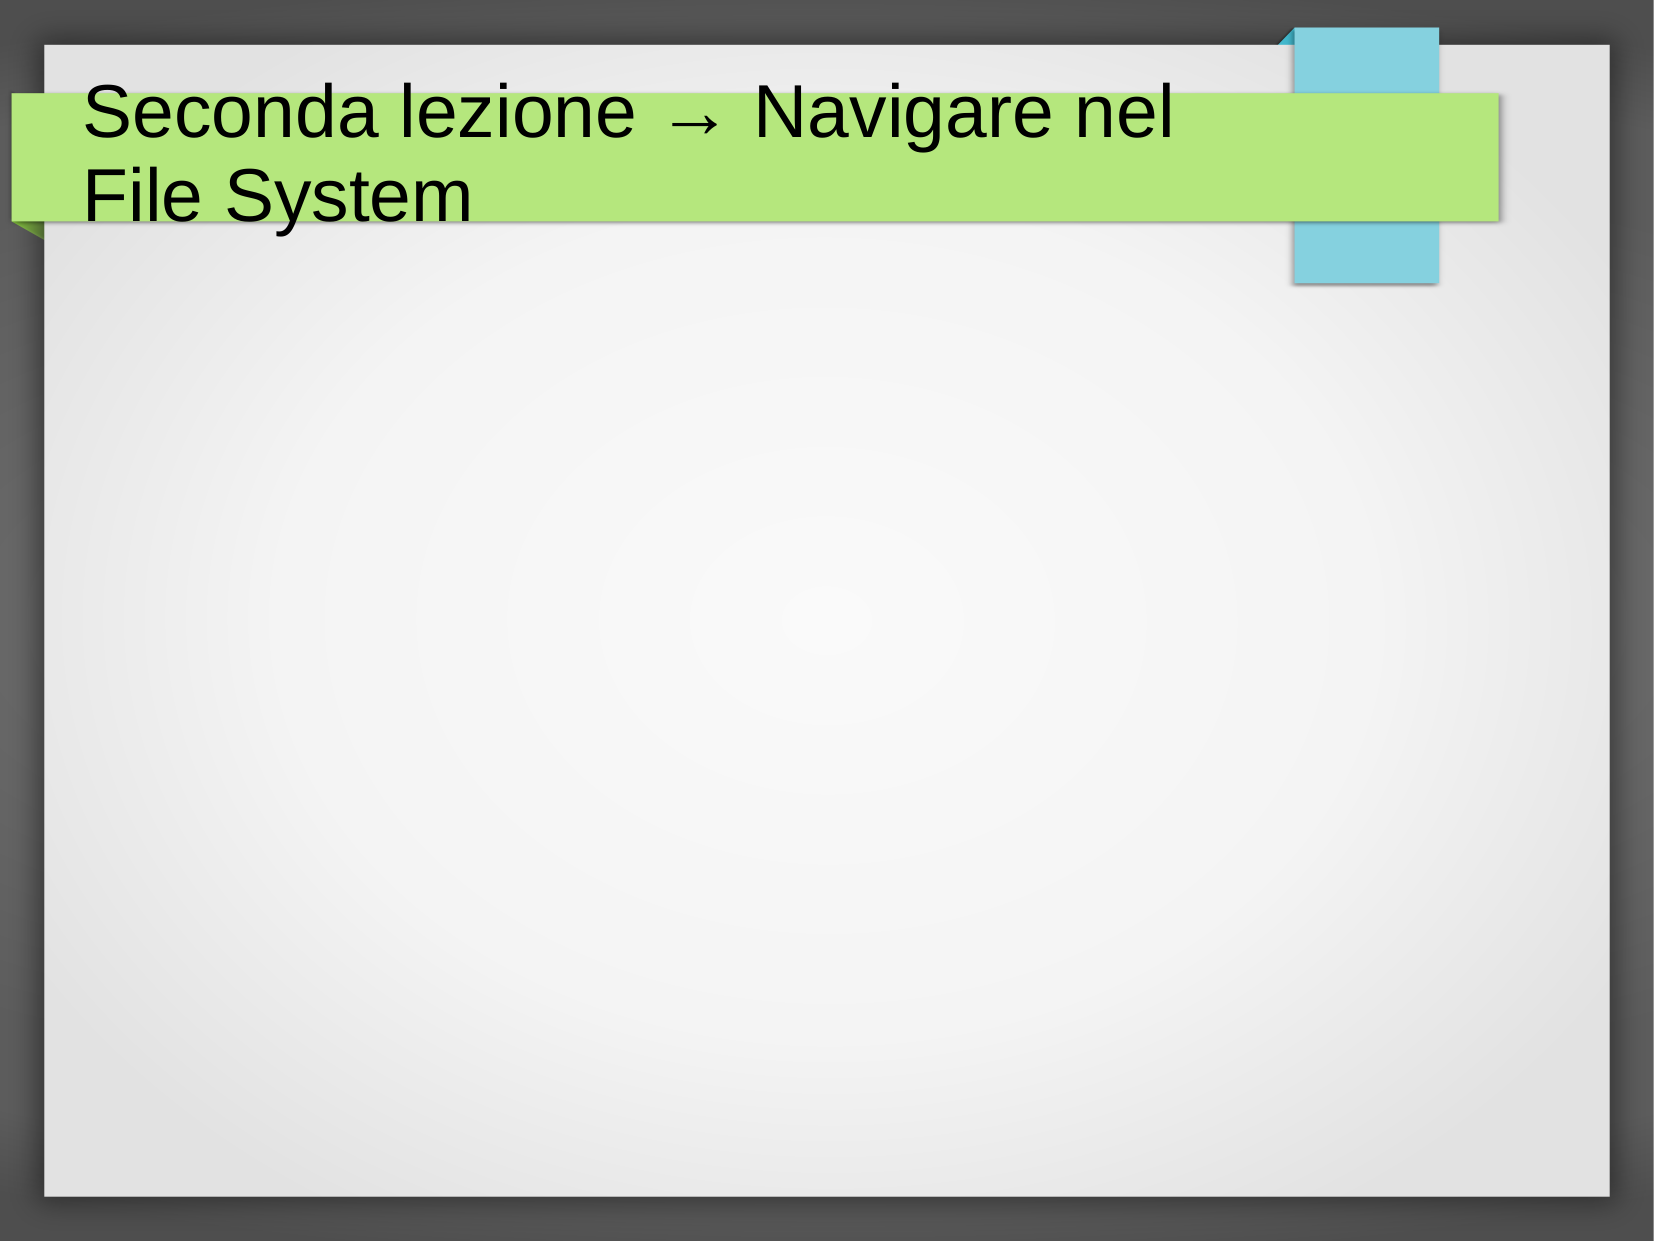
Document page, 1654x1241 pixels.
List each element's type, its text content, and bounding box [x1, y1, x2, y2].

title Seconda lezione → Navigare nel File System [82, 69, 1264, 238]
picture [0, 0, 1654, 1241]
